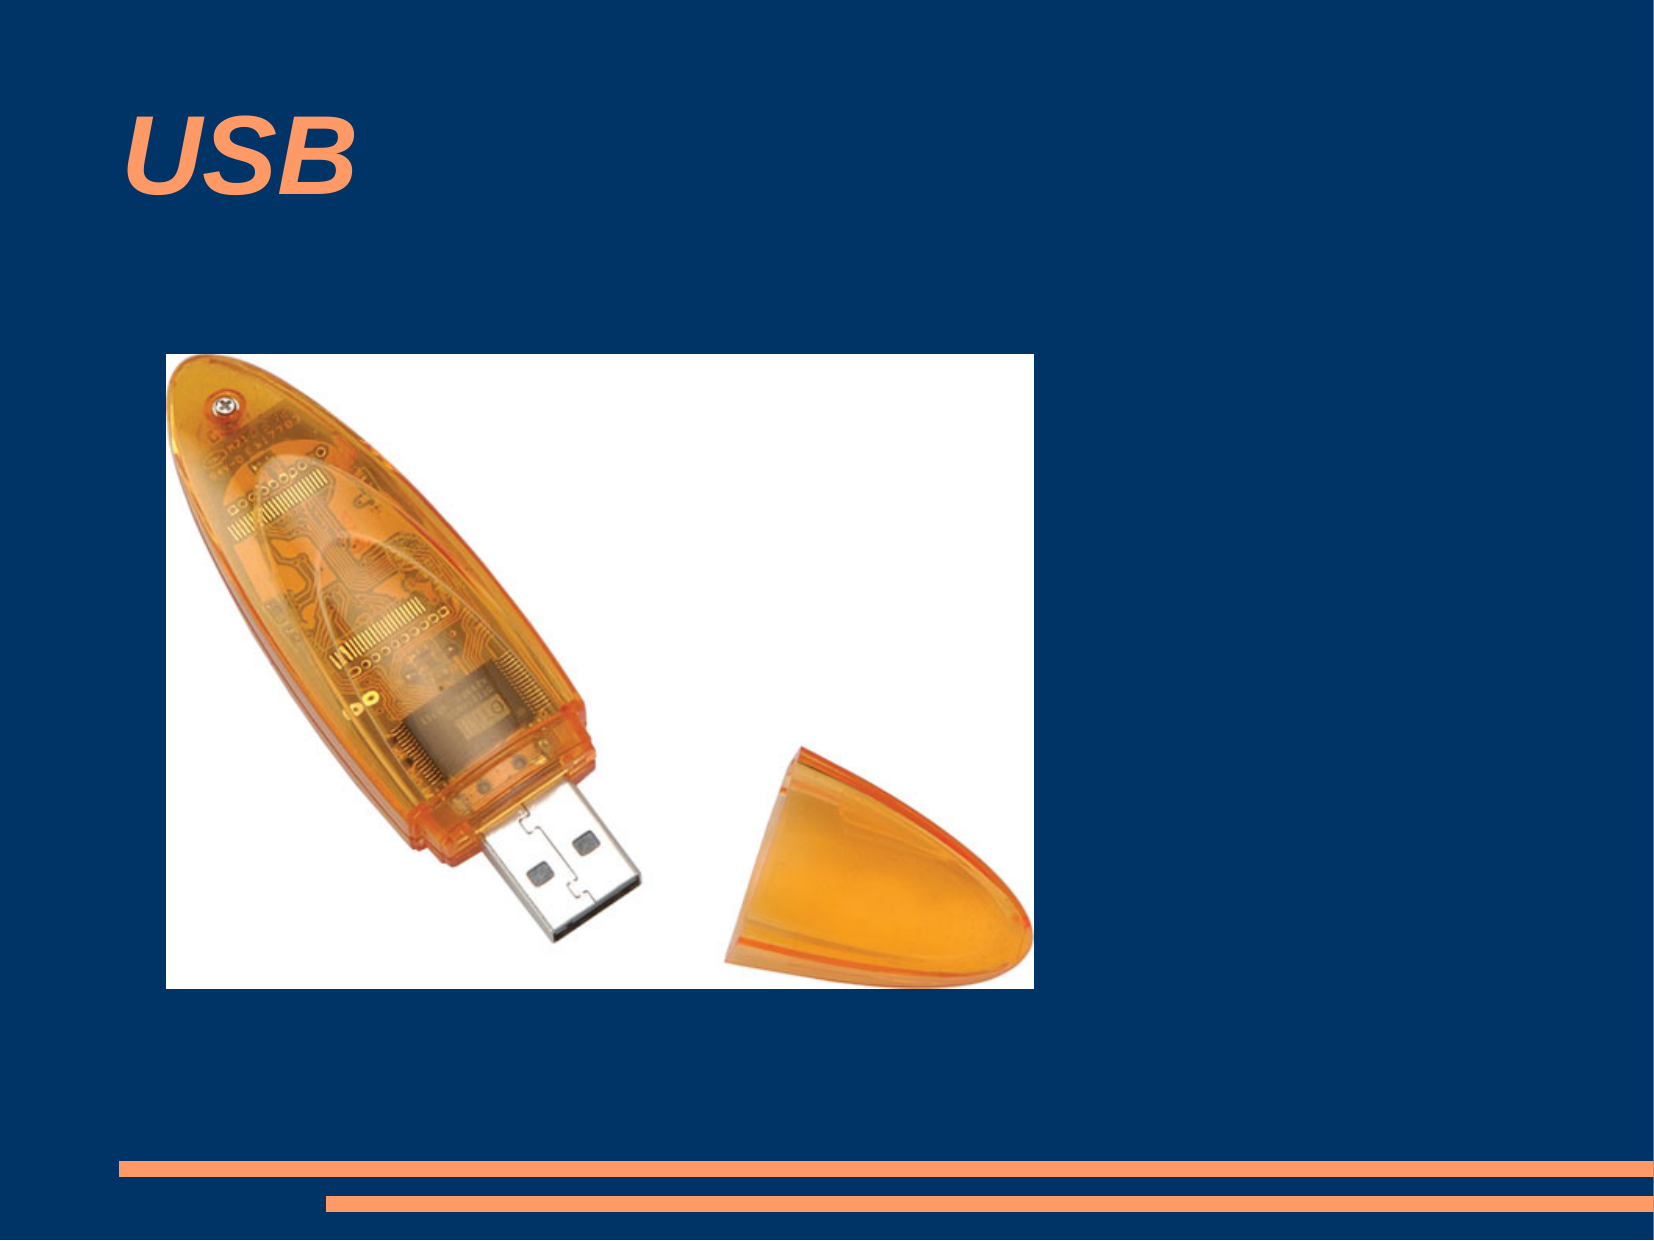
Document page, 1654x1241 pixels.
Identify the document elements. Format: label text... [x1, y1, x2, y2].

picture [166, 354, 1034, 989]
title USB [121, 46, 1534, 254]
